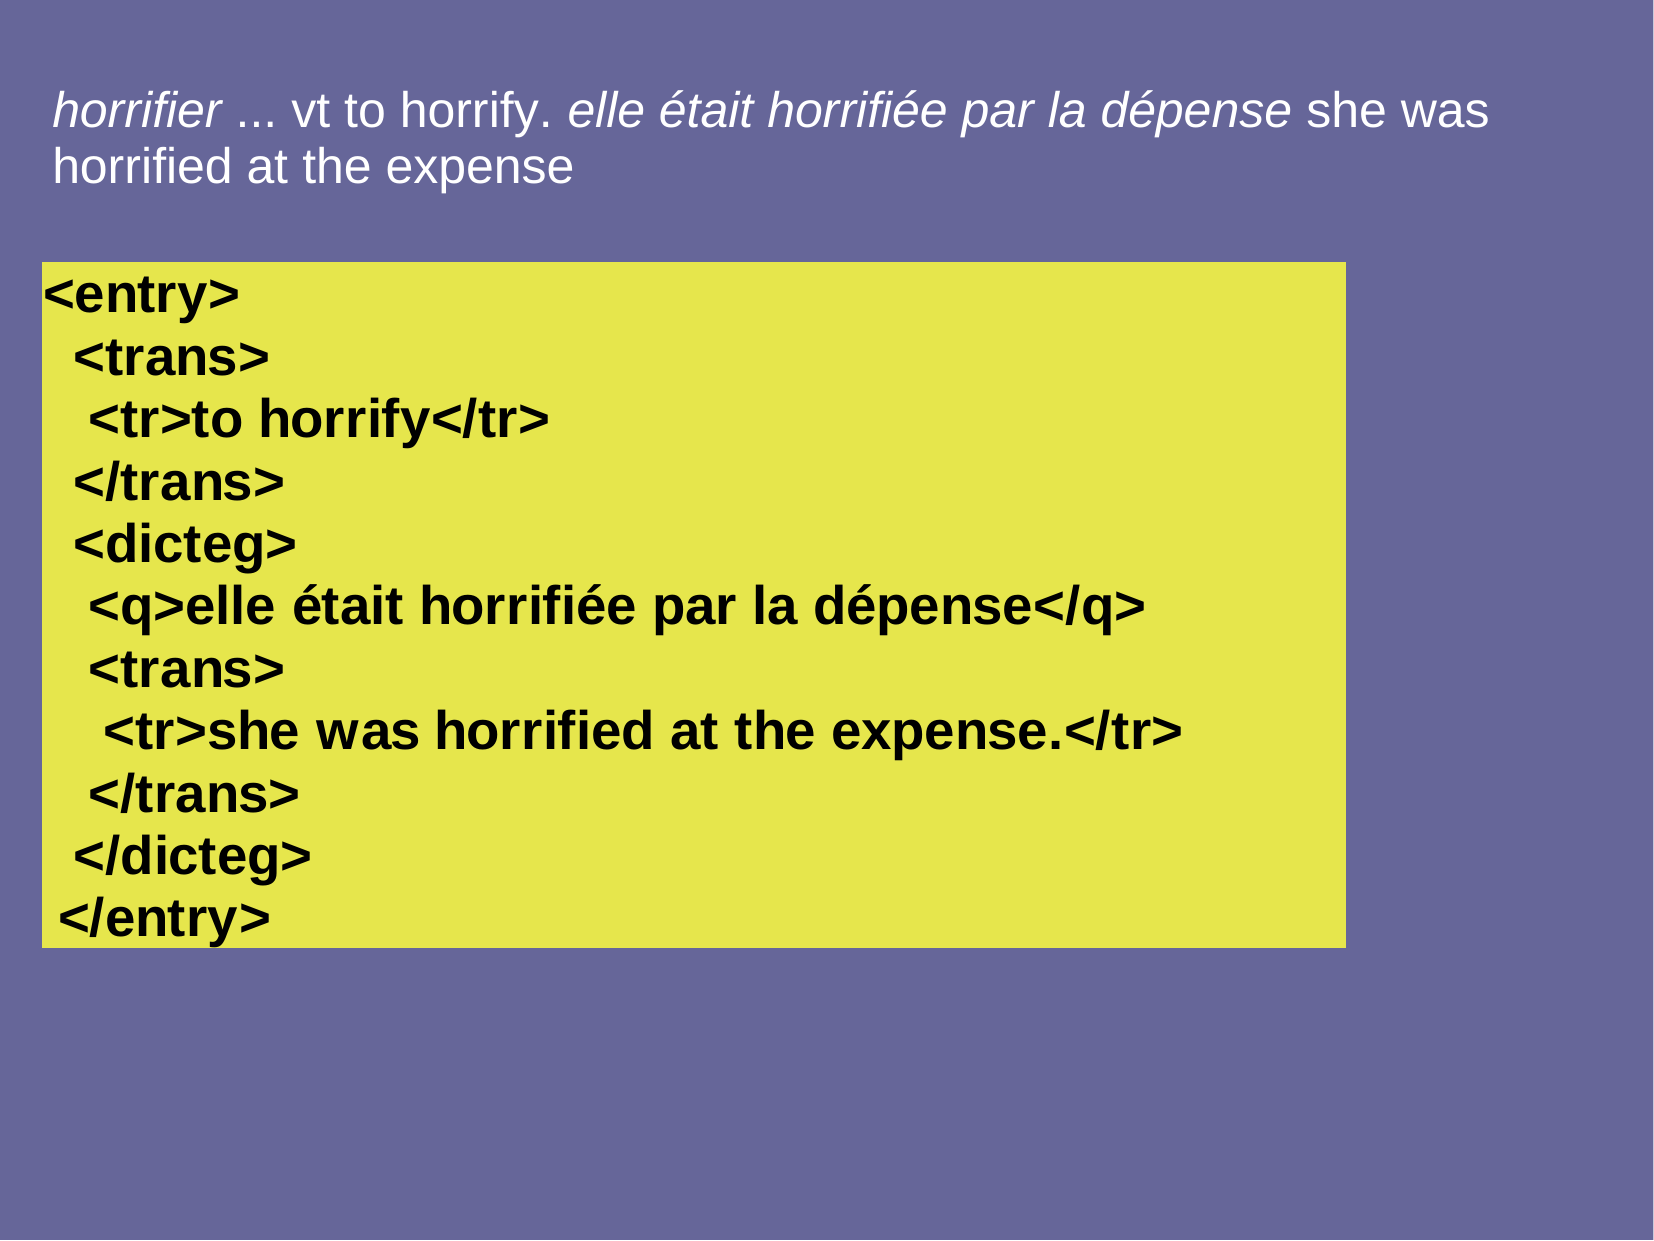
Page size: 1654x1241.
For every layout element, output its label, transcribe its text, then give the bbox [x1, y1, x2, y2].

text_box horrifier ... vt to horrify. elle était horrifiée par la dépense she was horrified at the expense [37, 75, 1538, 202]
chart [41, 261, 1348, 1125]
